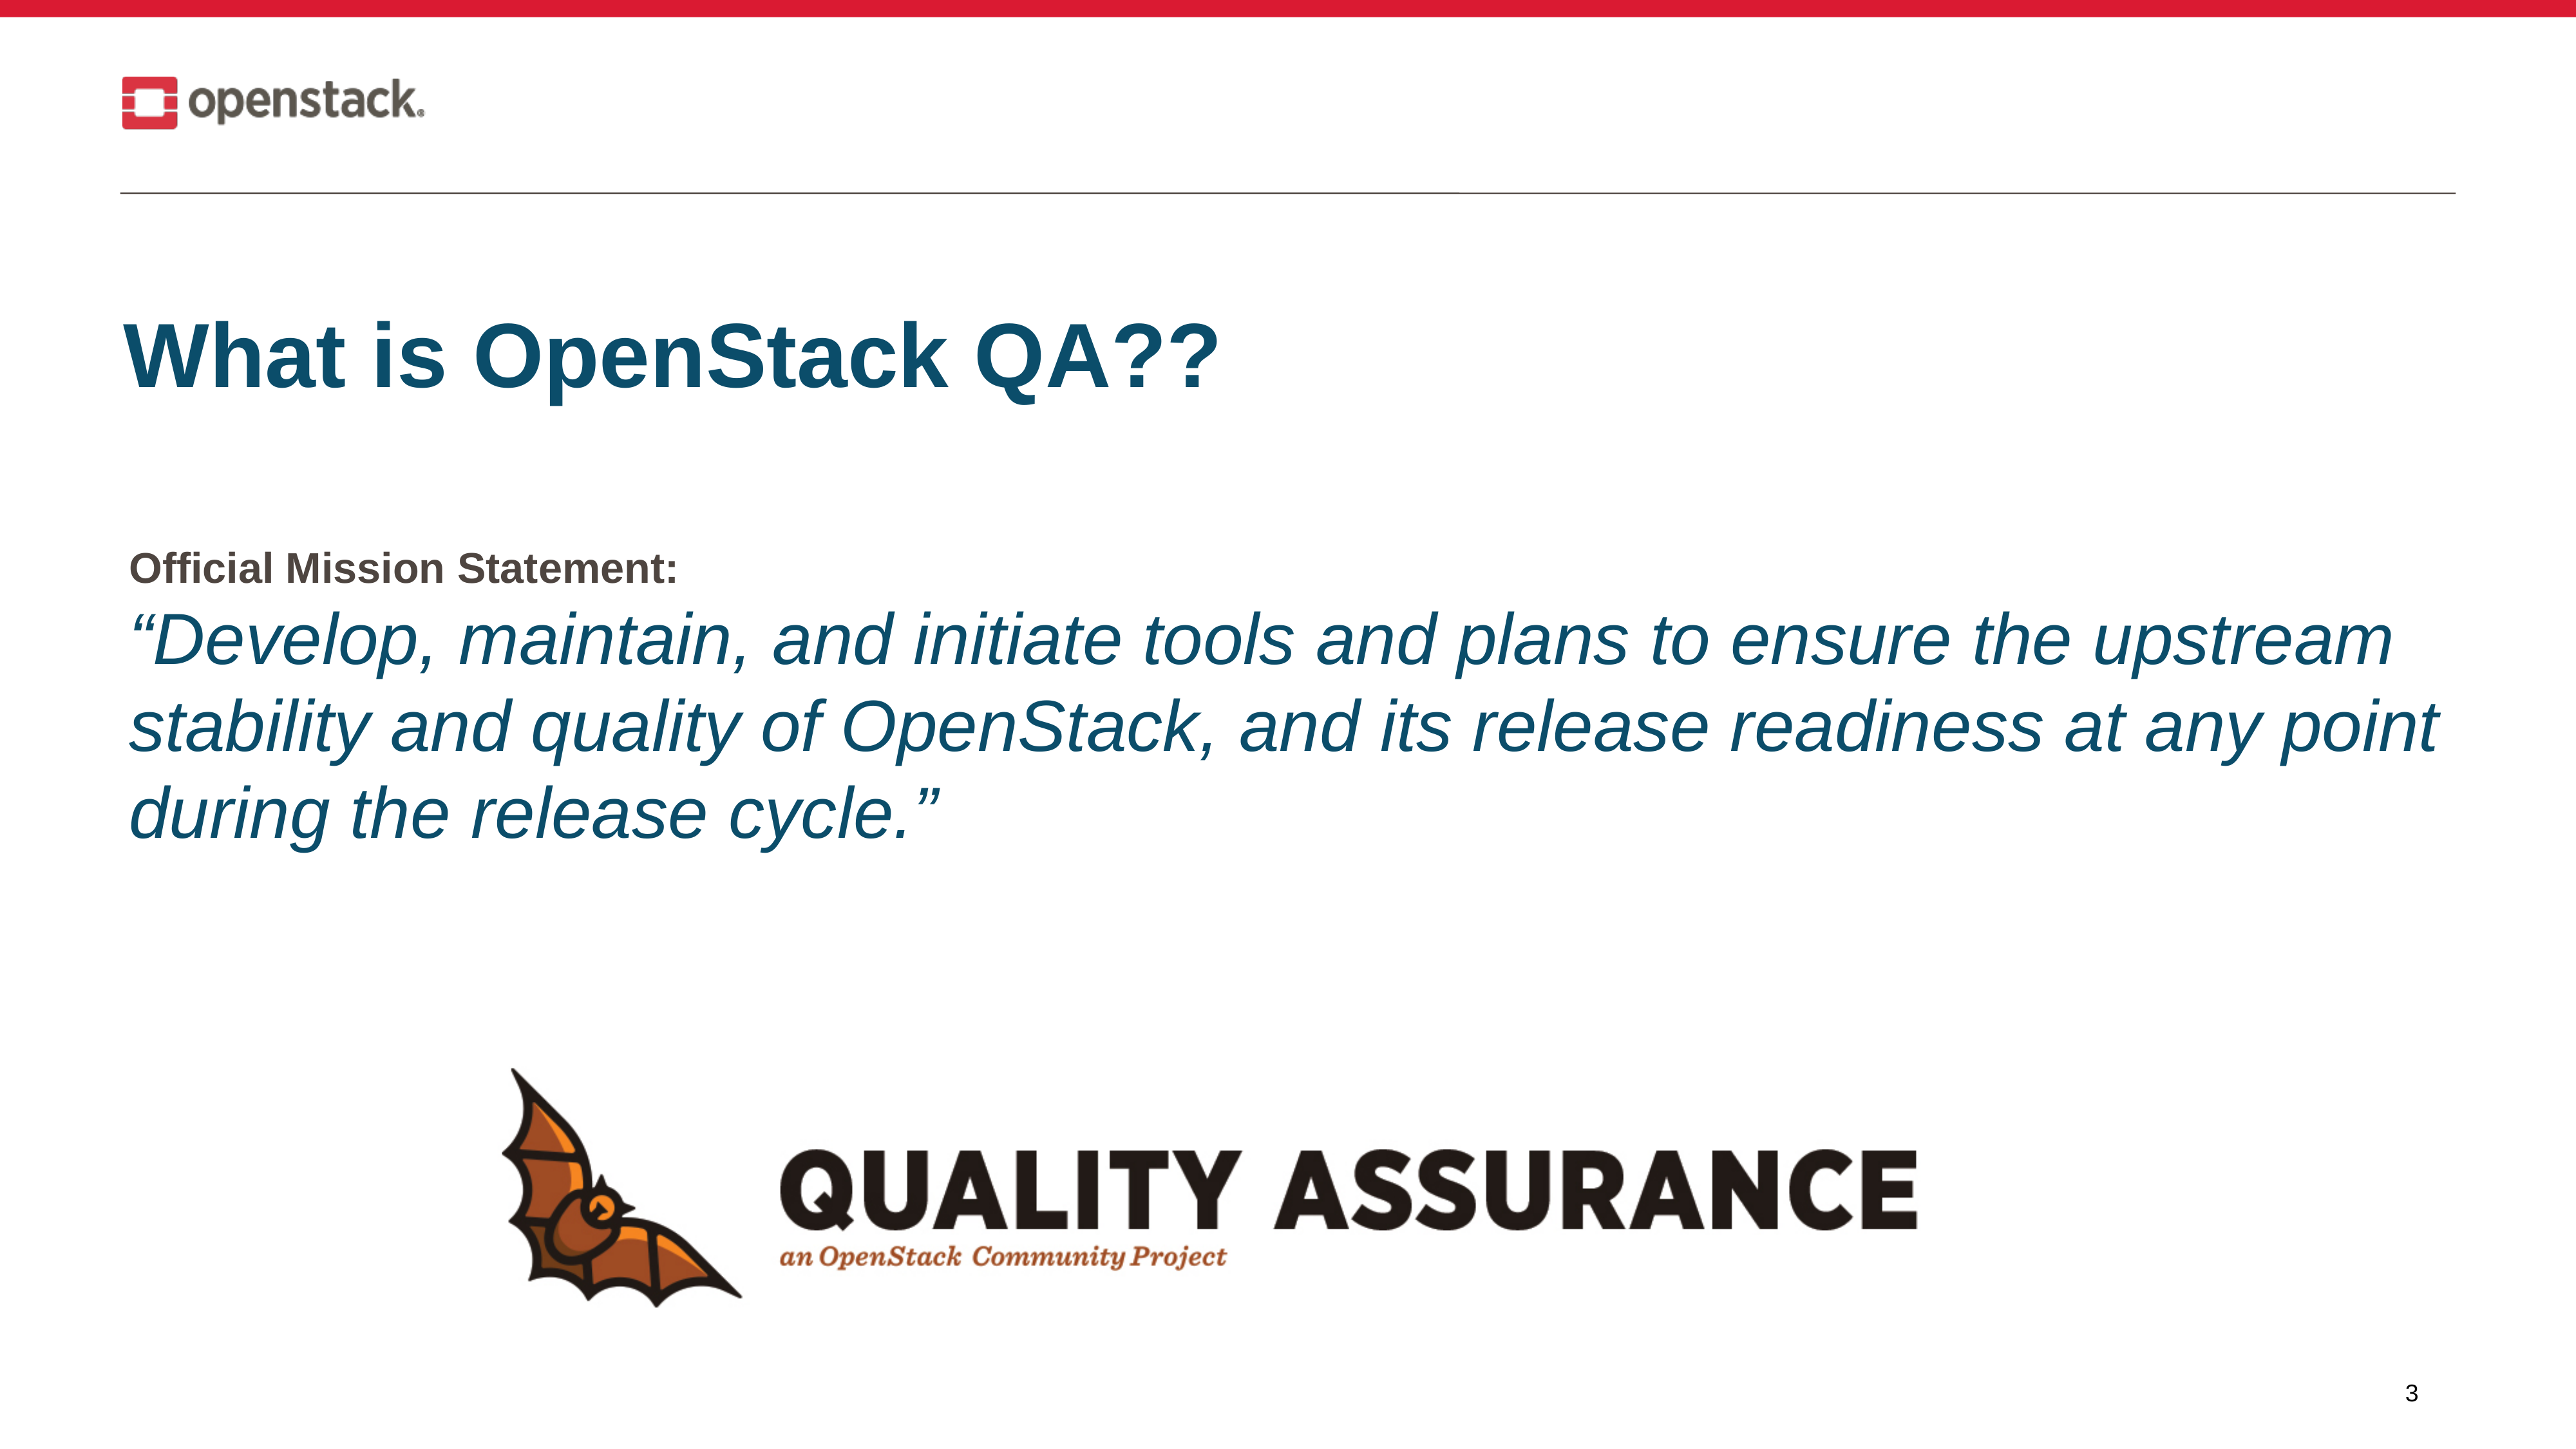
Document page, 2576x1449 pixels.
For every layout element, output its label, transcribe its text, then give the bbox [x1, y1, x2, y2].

text_box Official Mission Statement: “Develop, maintain, and initiate tools and plans to ensure the upstream stability and quality of OpenStack, and its release readiness at any point during the release cycle.” [123, 535, 2528, 1443]
picture [122, 77, 426, 131]
text_box What is OpenStack QA?? [118, 224, 2152, 411]
picture [457, 1057, 1964, 1318]
